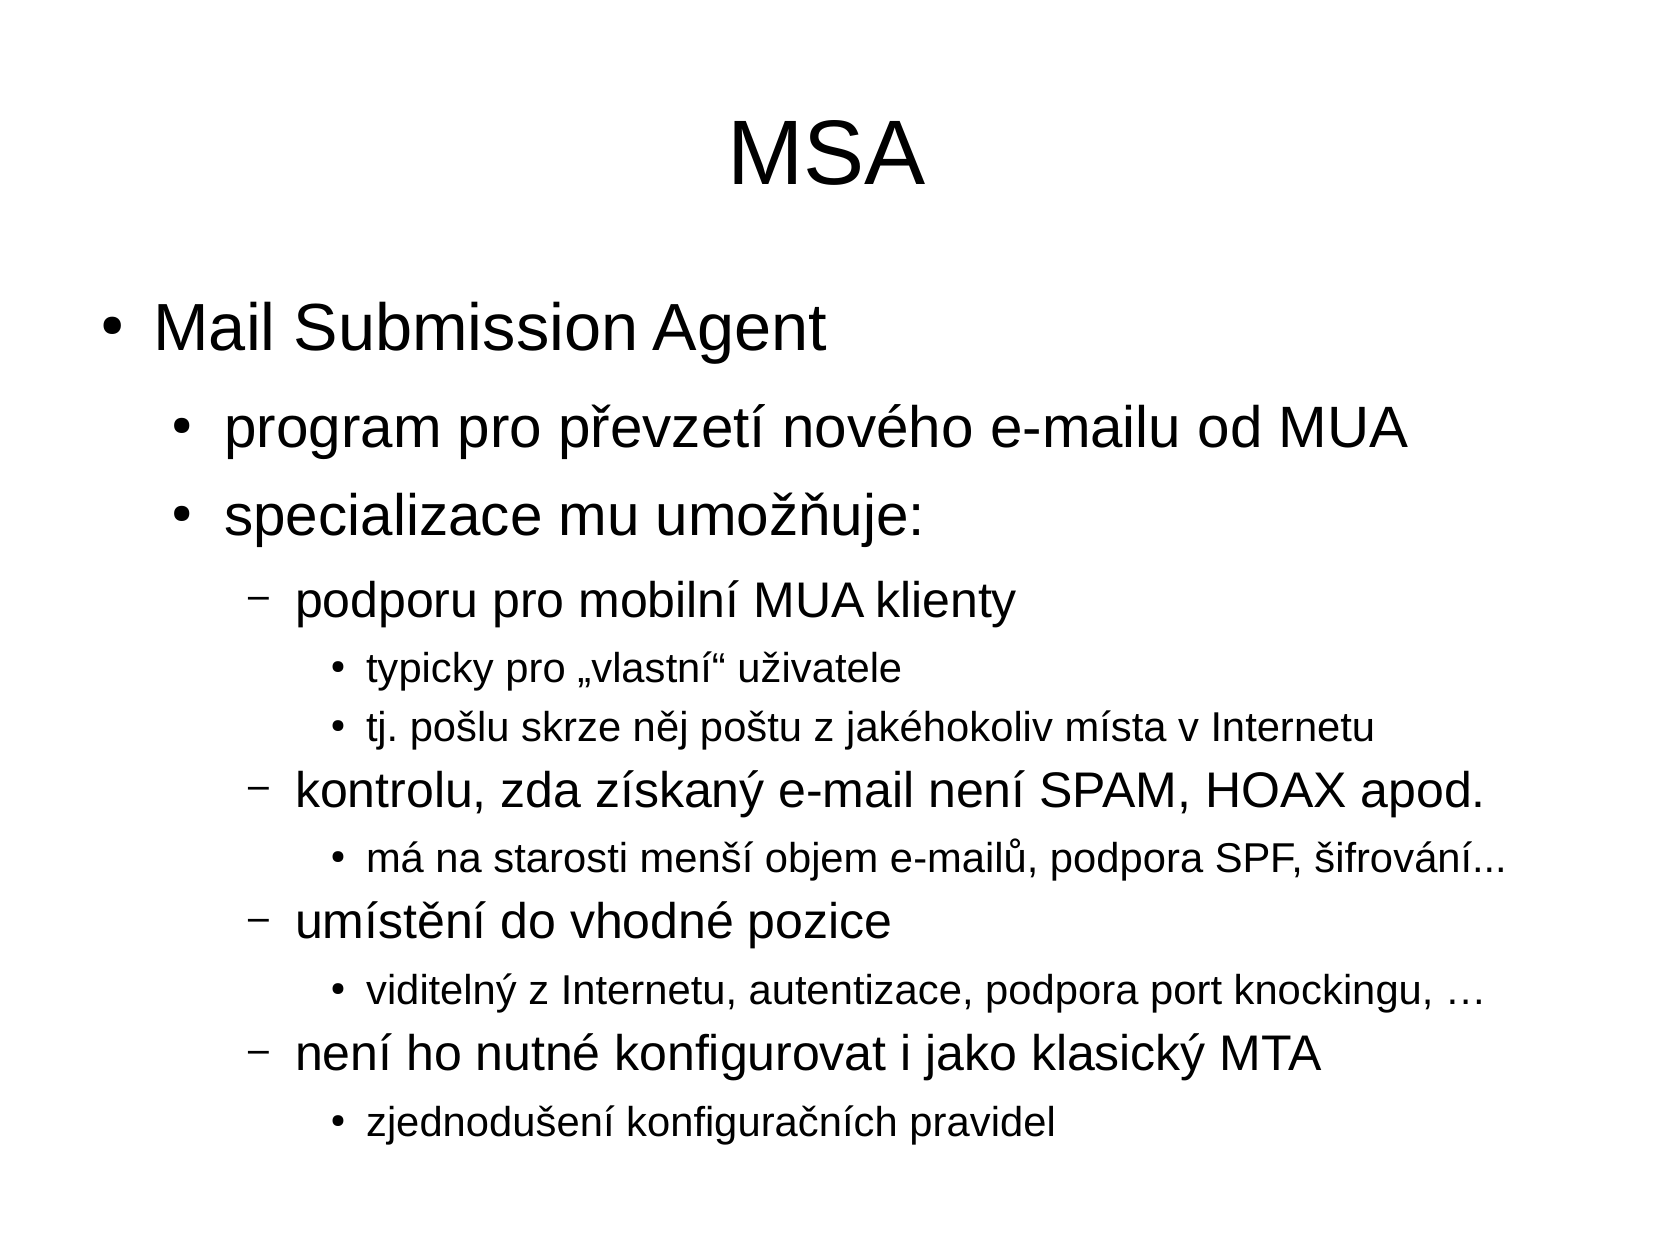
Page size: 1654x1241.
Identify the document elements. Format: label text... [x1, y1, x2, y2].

title MSA [82, 49, 1571, 257]
list Mail Submission Agent program pro převzetí nového e-mailu od MUA specializace mu umožňuje: podporu pro mobilní MUA klienty typicky pro „vlastní“ uživatele tj. pošlu skrze něj poštu z jakéhokoliv místa v Internetu kontrolu, zda získaný e-mail není SPAM, HOAX apod. má na starosti menší objem e-mailů, podpora SPF, šifrování... umístění do vhodné pozice viditelný z Internetu, autentizace, podpora port knockingu, … není ho nutné konfigurovat i jako klasický MTA zjednodušení konfiguračních pravidel [82, 290, 1571, 1146]
